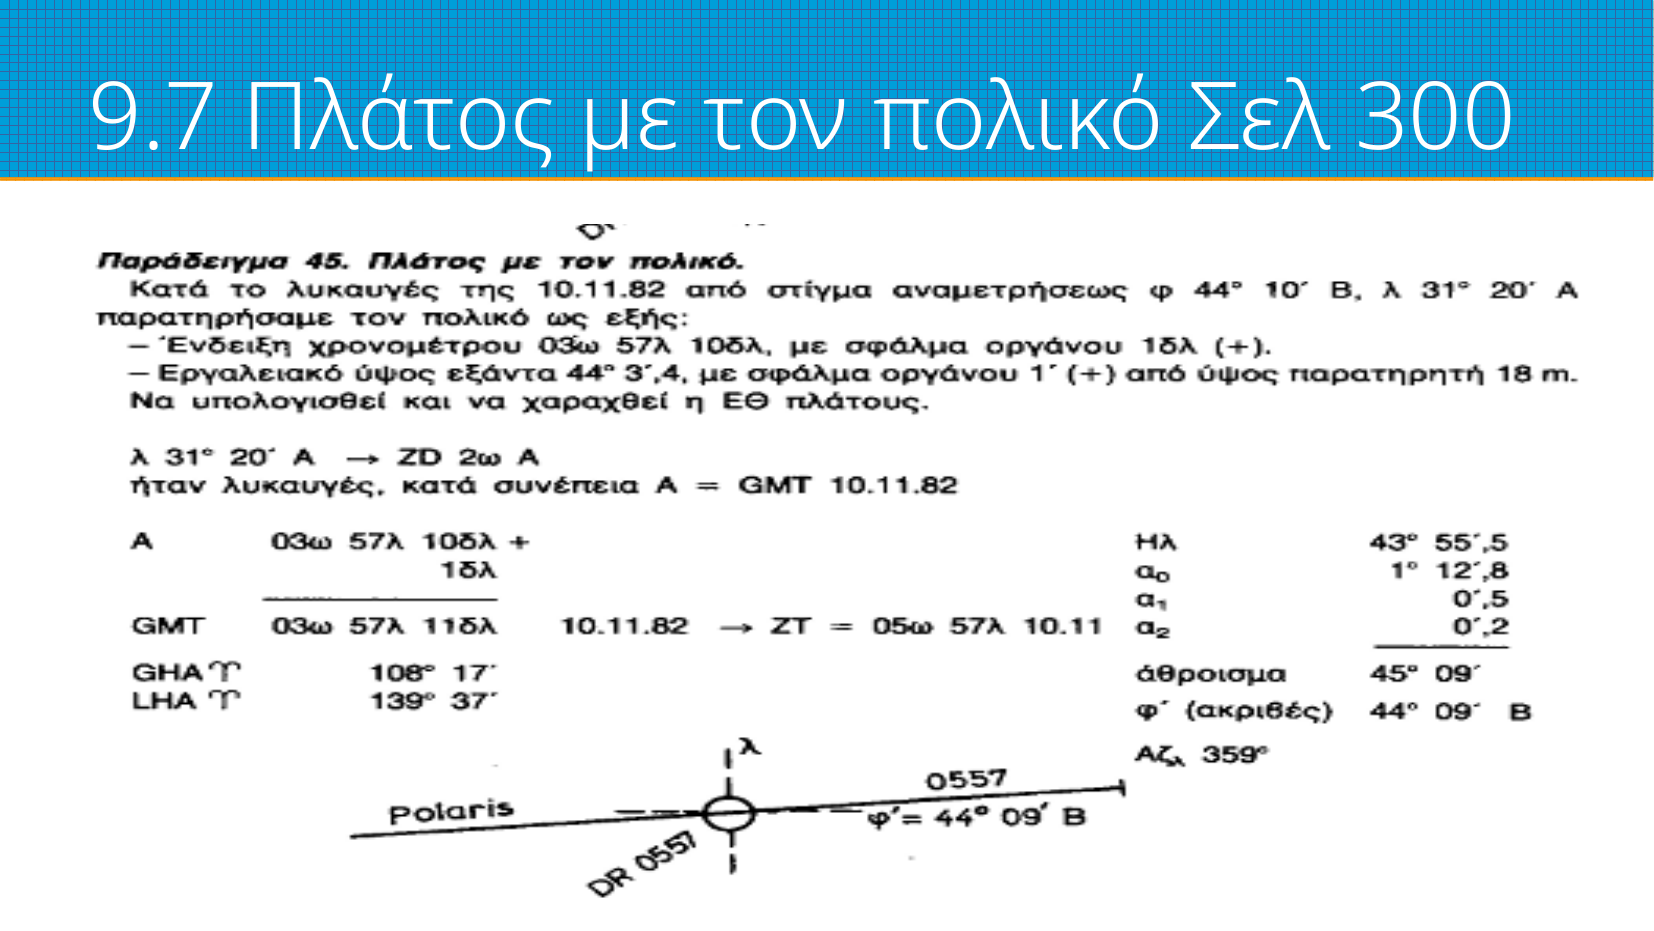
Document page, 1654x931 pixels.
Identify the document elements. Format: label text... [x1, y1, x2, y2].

title 9.7 Πλάτος με τον πολικό Σελ 300 [88, 14, 1565, 178]
picture [75, 224, 1613, 901]
